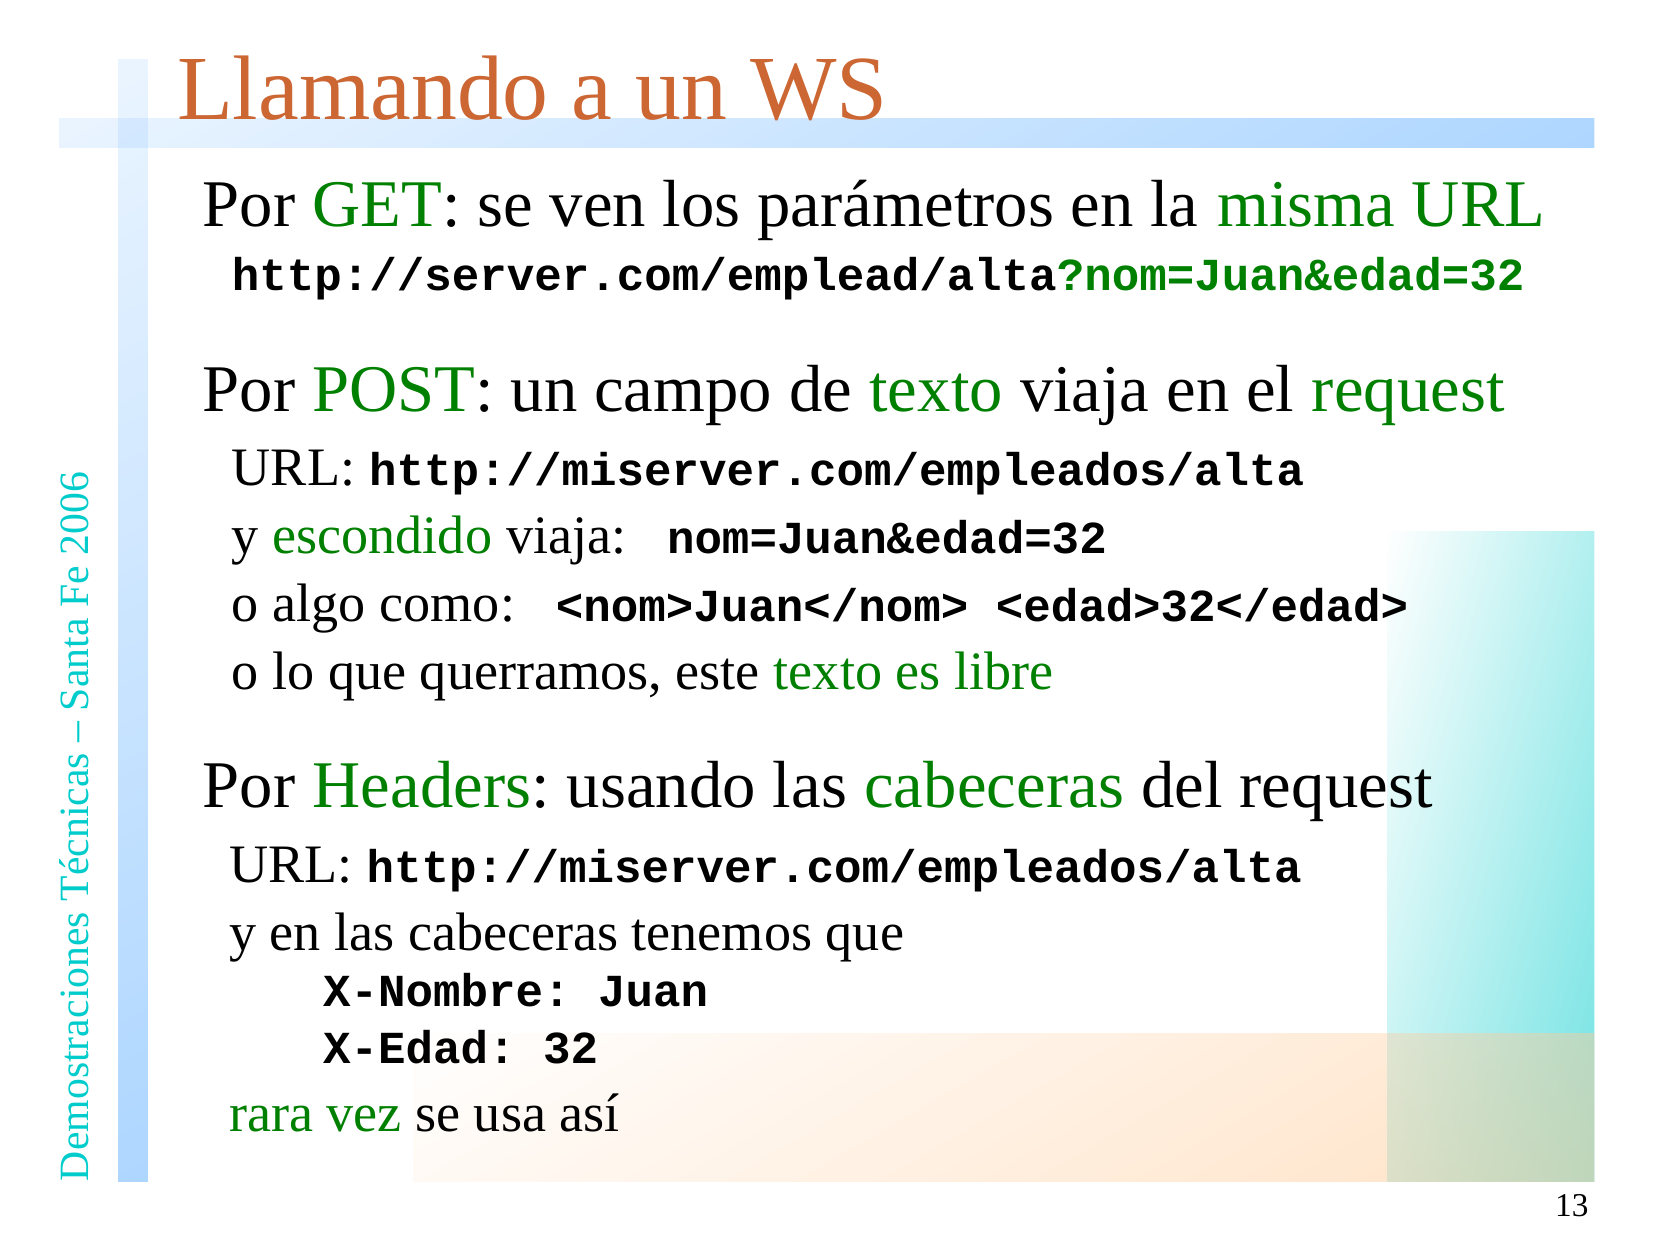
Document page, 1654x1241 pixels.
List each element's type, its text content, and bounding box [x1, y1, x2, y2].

title Llamando a un WS [177, 25, 1595, 153]
subtitle Por GET: se ven los parámetros en la misma URL http://server.com/emplead/alta?nom=Juan&edad=32 Por POST: un campo de texto viaja en el request URL: http://miserver.com/empleados/alta y escondido viaja: nom=Juan&edad=32 o algo como: <nom>Juan</nom> <edad>32</edad> o lo que querramos, este texto es libre Por Headers: usando las cabeceras del request URL: http://miserver.com/empleados/alta y en las cabeceras tenemos que X-Nombre: Juan X-Edad: 32 rara vez se usa así [142, 138, 1590, 1172]
